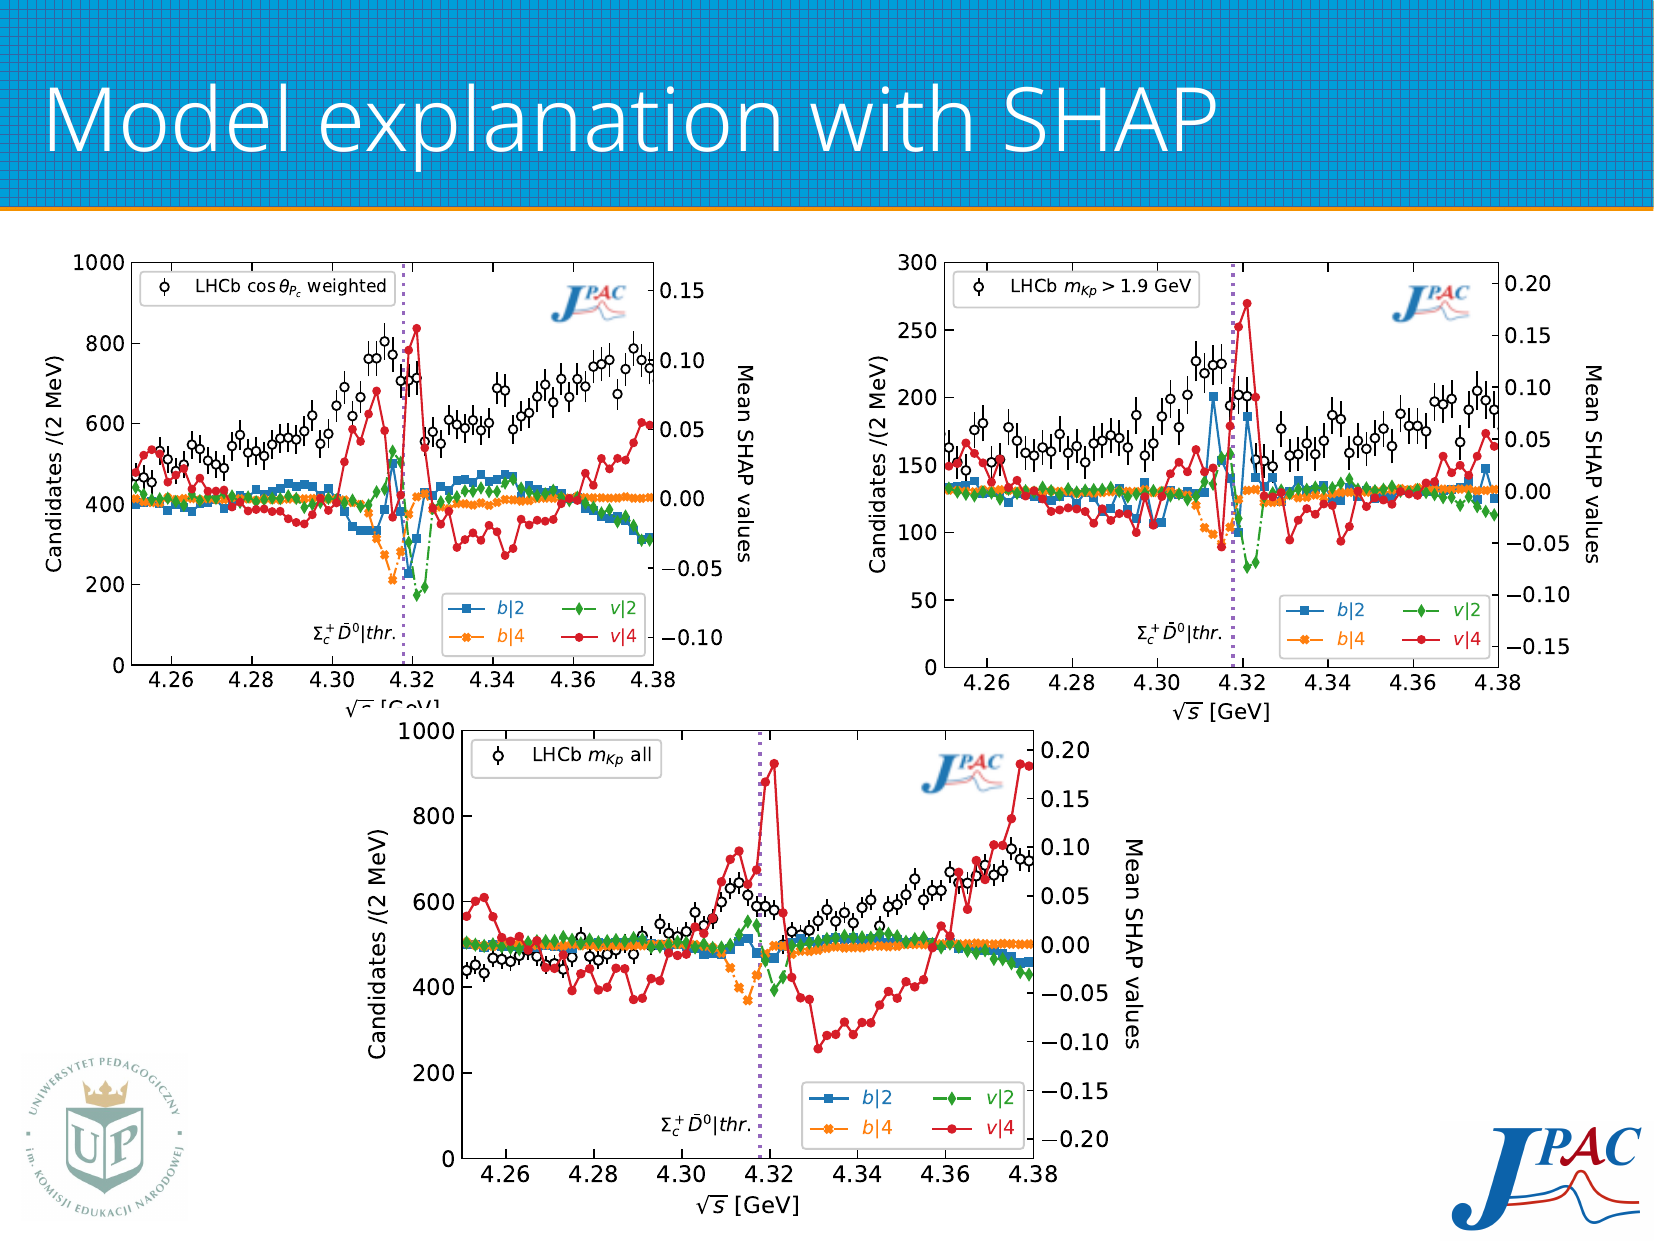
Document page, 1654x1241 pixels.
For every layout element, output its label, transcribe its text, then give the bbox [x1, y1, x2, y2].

picture [1440, 1121, 1654, 1241]
picture [33, 242, 1617, 1234]
picture [21, 1053, 188, 1221]
title Model explanation with SHAP [41, 23, 1223, 178]
